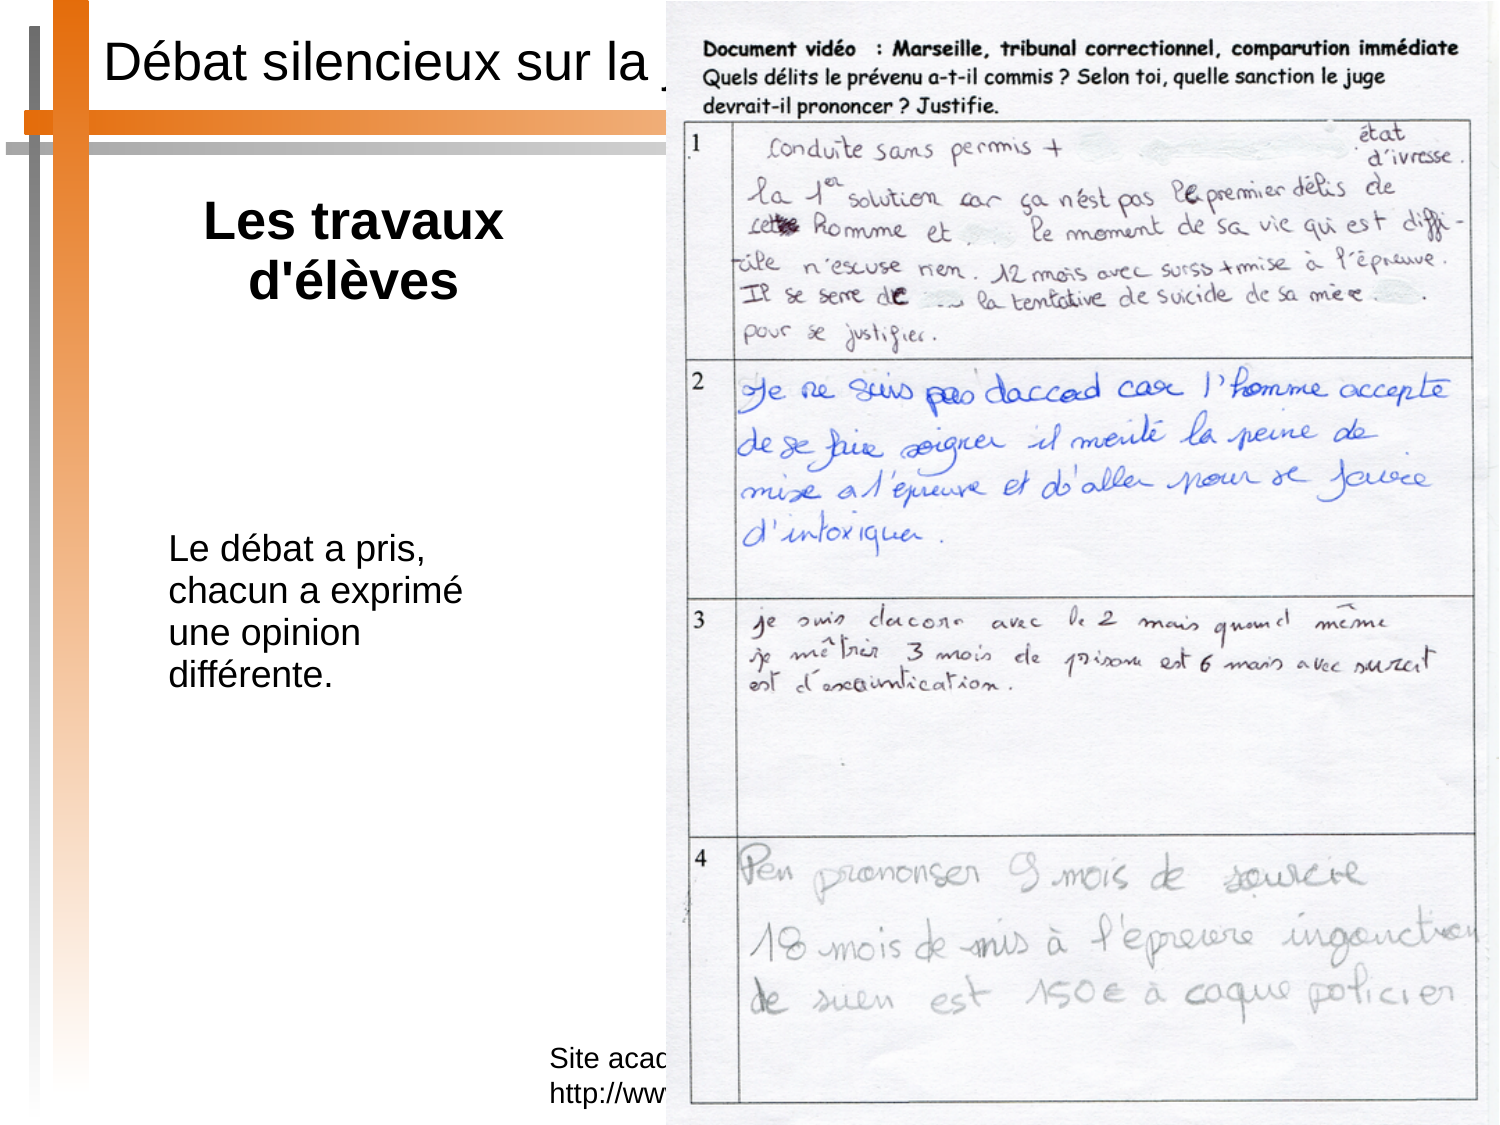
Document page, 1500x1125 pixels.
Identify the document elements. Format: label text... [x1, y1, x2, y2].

text_box Le débat a pris, chacun a exprimé une opinion différente. [153, 519, 508, 703]
text_box Les travaux d'élèves [118, 183, 591, 322]
text_box [5, 0, 666, 1121]
text_box Débat silencieux sur la justice [89, 23, 666, 99]
text_box Site académique d’histoire-géographie : Terre Ouverte http://www.pedagogie.ac-aix-marseille.fr/jcms/c_43559/fr/accueil [534, 1031, 666, 1117]
picture [666, 0, 1499, 1125]
